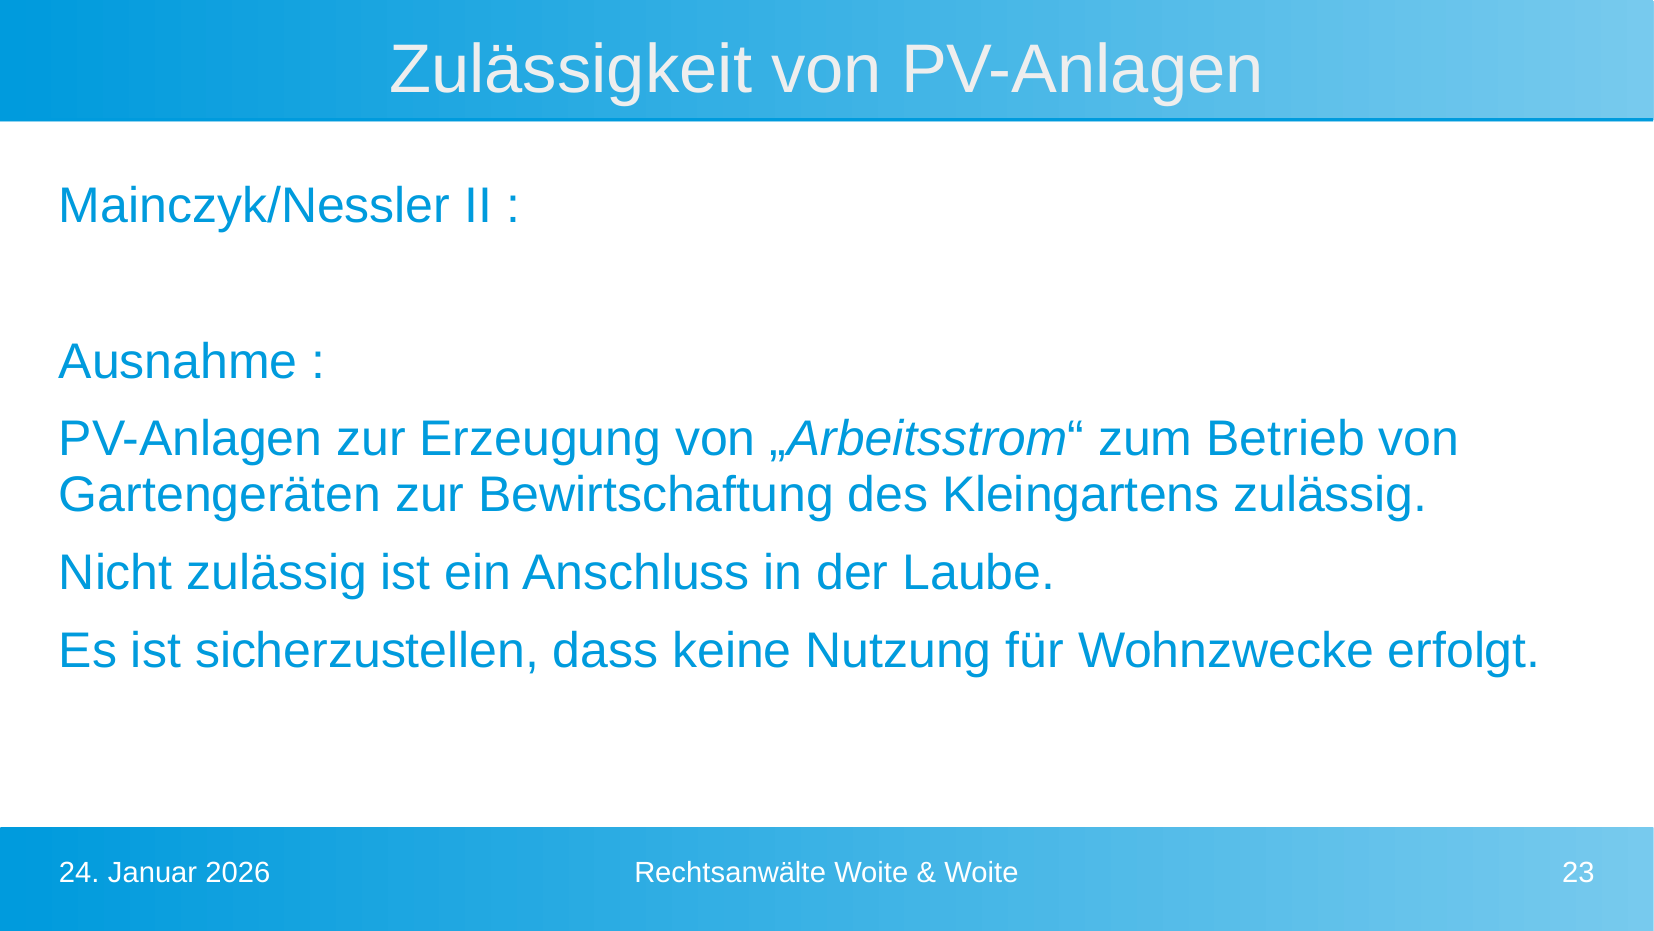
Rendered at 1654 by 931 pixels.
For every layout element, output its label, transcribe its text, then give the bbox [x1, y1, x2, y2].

title Zulässigkeit von PV-Anlagen [59, 29, 1595, 108]
list Mainczyk/Nessler II : Ausnahme : PV-Anlagen zur Erzeugung von „Arbeitsstrom“ zum Betrieb von Gartengeräten zur Bewirtschaftung des Kleingartens zulässig. Nicht zulässig ist ein Anschluss in der Laube. Es ist sicherzustellen, dass keine Nutzung für Wohnzwecke erfolgt. [59, 177, 1595, 768]
